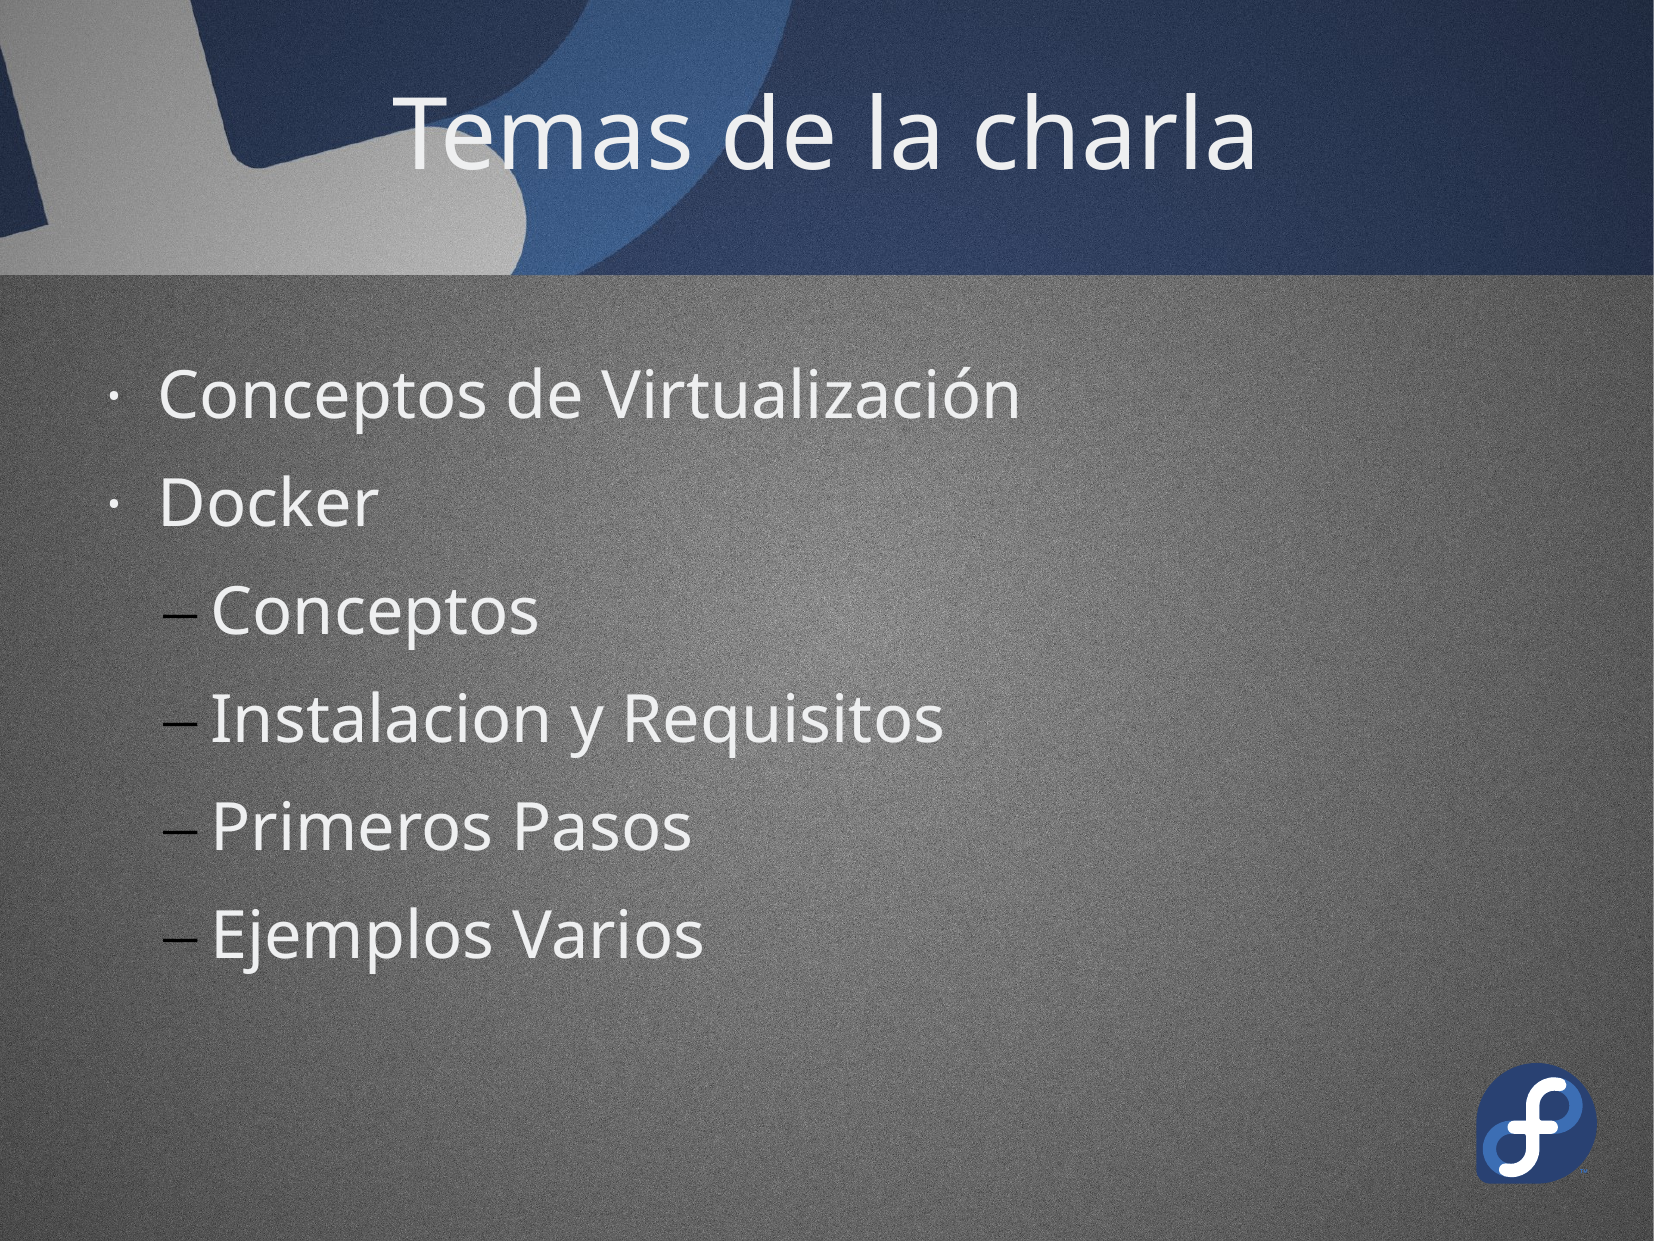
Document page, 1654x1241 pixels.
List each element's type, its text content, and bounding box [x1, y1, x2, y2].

text_box Temas de la charla [88, 29, 1565, 237]
text_box Conceptos de Virtualización Docker Conceptos Instalacion y Requisitos Primeros Pasos Ejemplos Varios [88, 354, 1565, 1064]
picture [0, 0, 1654, 1241]
